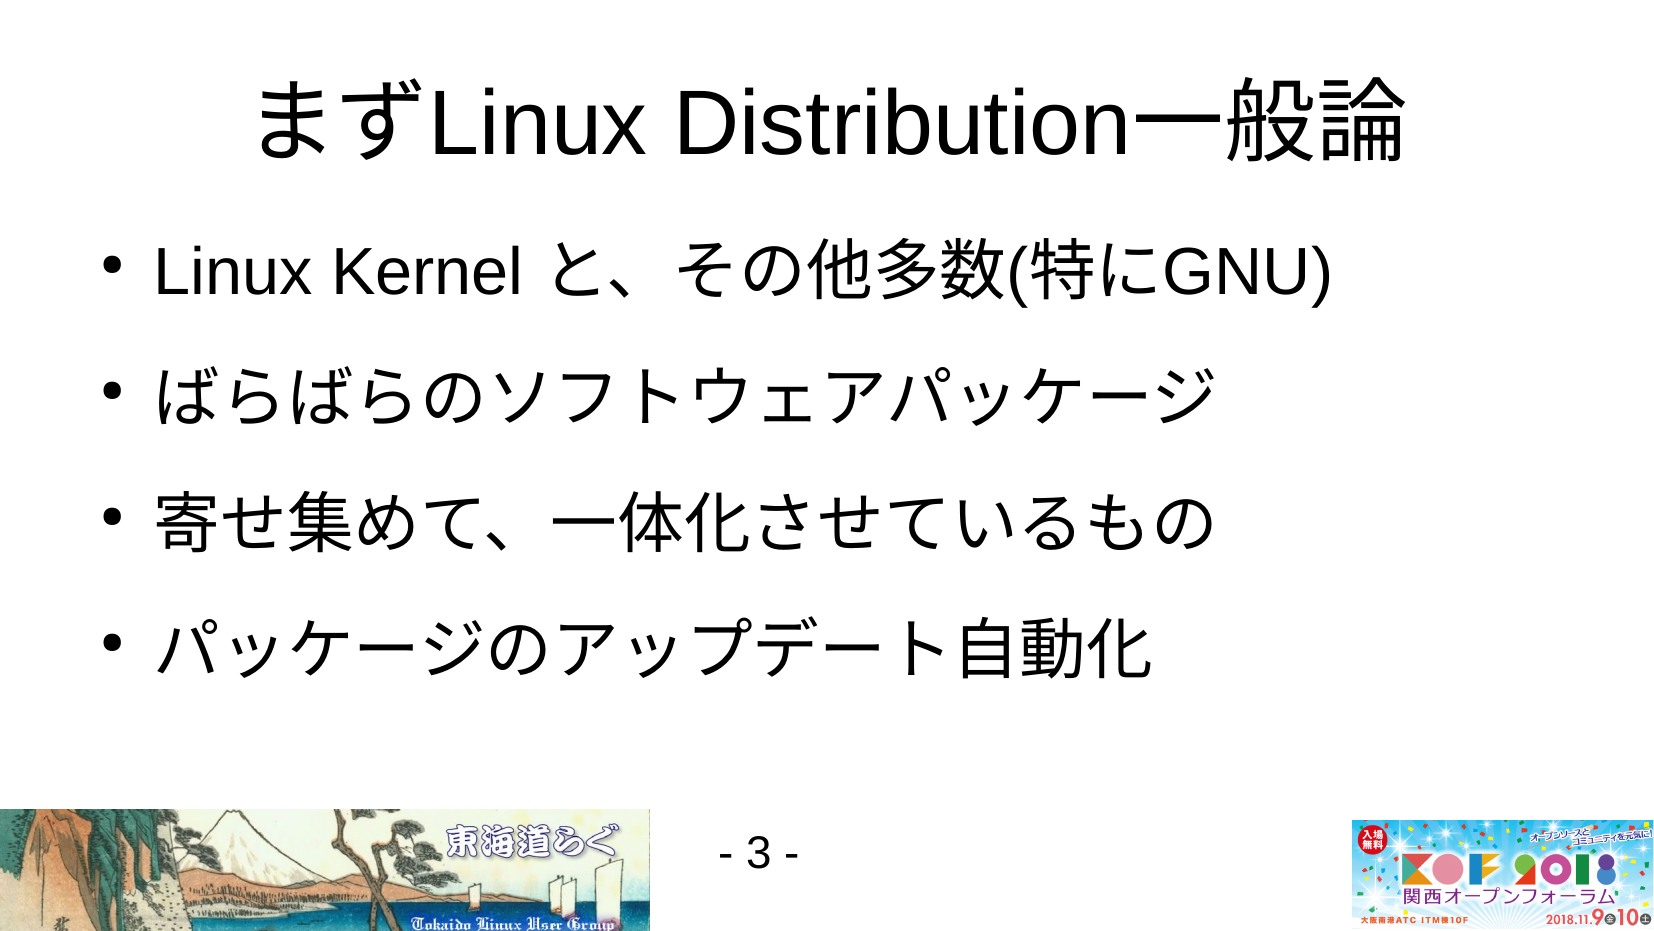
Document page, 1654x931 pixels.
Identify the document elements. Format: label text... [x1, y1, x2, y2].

text_box - <番号> - [733, 819, 968, 898]
title まずLinux Distribution一般論 [82, 37, 1571, 193]
list Linux Kernel と、その他多数(特にGNU) ばらばらのソフトウェアパッケージ 寄せ集めて、一体化させているもの パッケージのアップデート自動化 [82, 217, 1571, 758]
picture [1352, 820, 1654, 930]
picture [0, 809, 650, 931]
